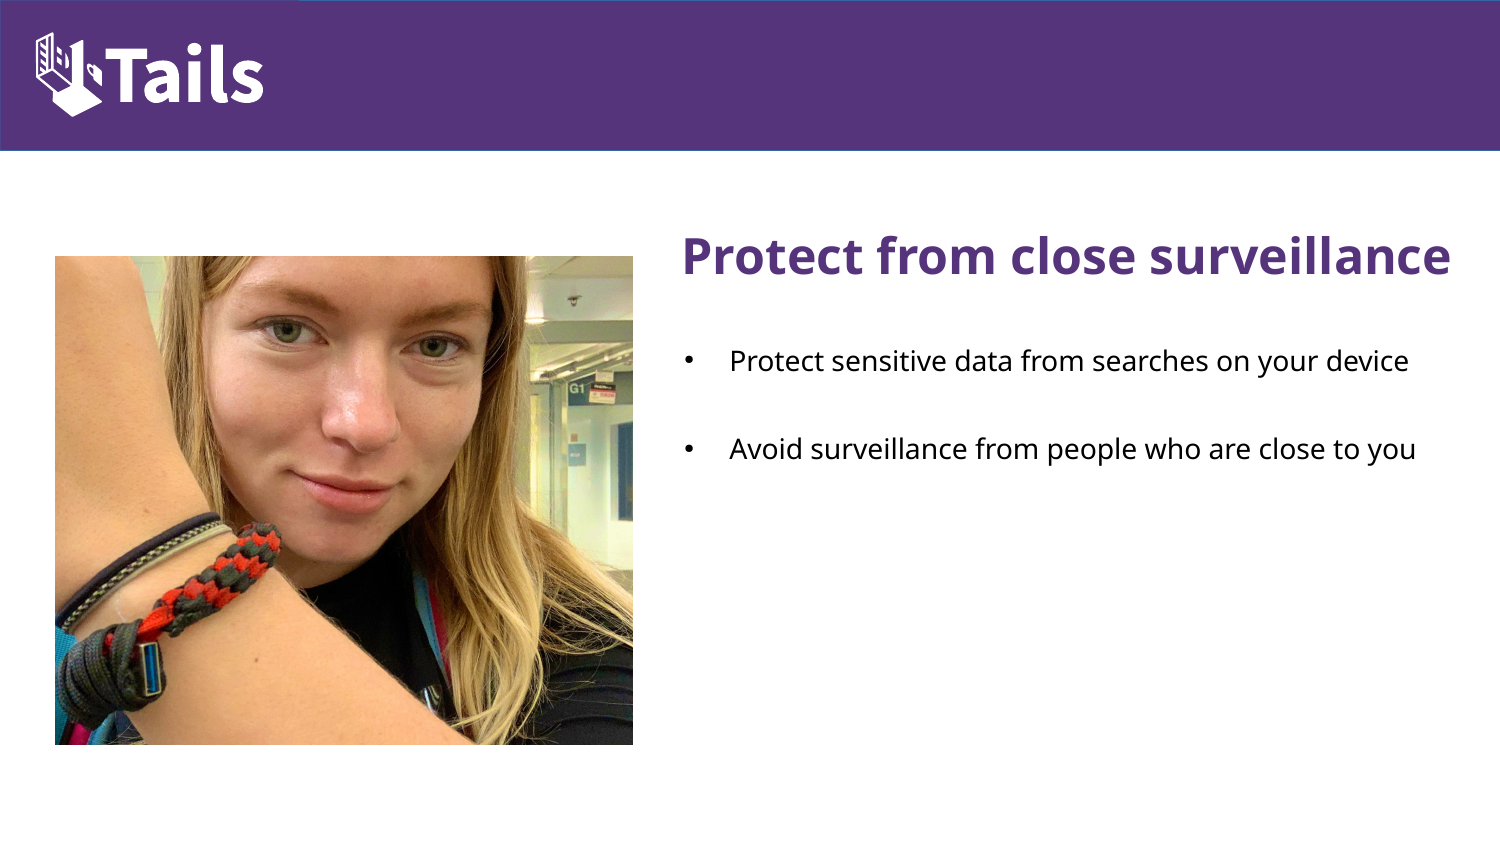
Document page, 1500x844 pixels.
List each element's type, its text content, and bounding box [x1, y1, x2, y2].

picture [55, 256, 633, 745]
title Protect from close surveillance [680, 192, 1463, 319]
list Protect sensitive data from searches on your device Avoid surveillance from people who are close to you [669, 335, 1463, 526]
